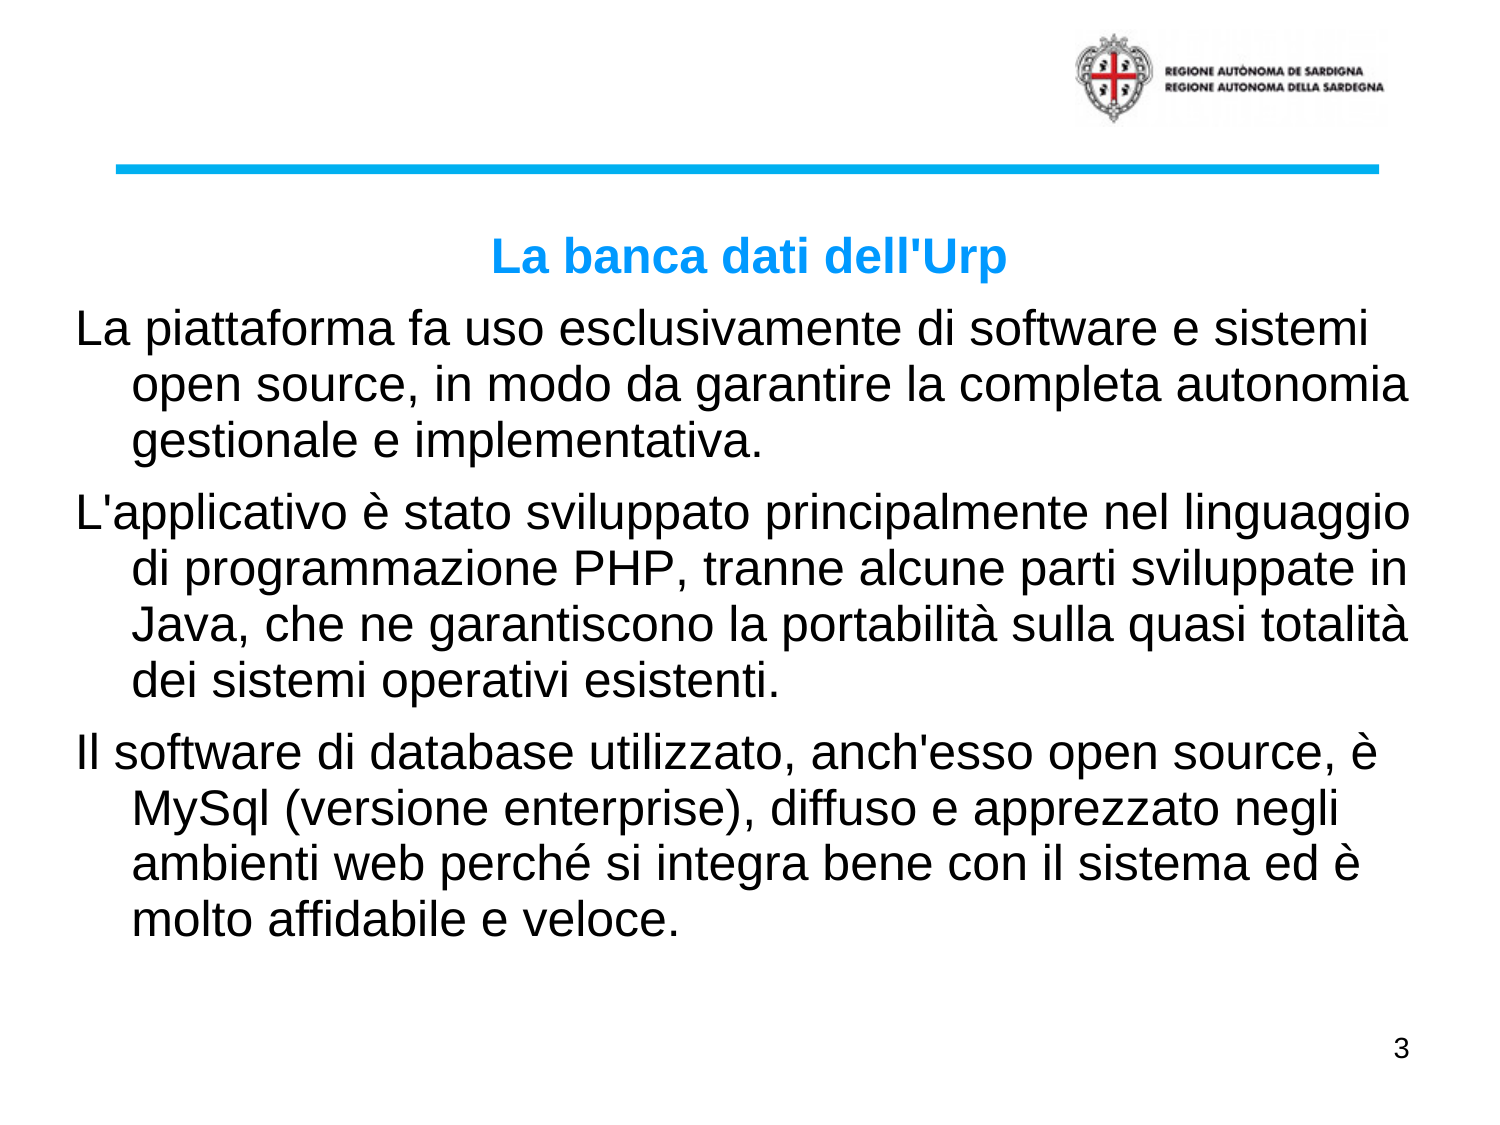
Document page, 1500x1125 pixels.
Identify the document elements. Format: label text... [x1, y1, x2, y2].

text_box La banca dati dell'Urp La piattaforma fa uso esclusivamente di software e sistemi open source, in modo da garantire la completa autonomia gestionale e implementativa. L'applicativo è stato sviluppato principalmente nel linguaggio di programmazione PHP, tranne alcune parti sviluppate in Java, che ne garantiscono la portabilità sulla quasi totalità dei sistemi operativi esistenti. Il software di database utilizzato, anch'esso open source, è MySql (versione enterprise), diffuso e apprezzato negli ambienti web perché si integra bene con il sistema ed è molto affidabile e veloce. [74, 227, 1425, 1040]
text_box [115, 164, 1380, 175]
picture [1075, 29, 1388, 127]
